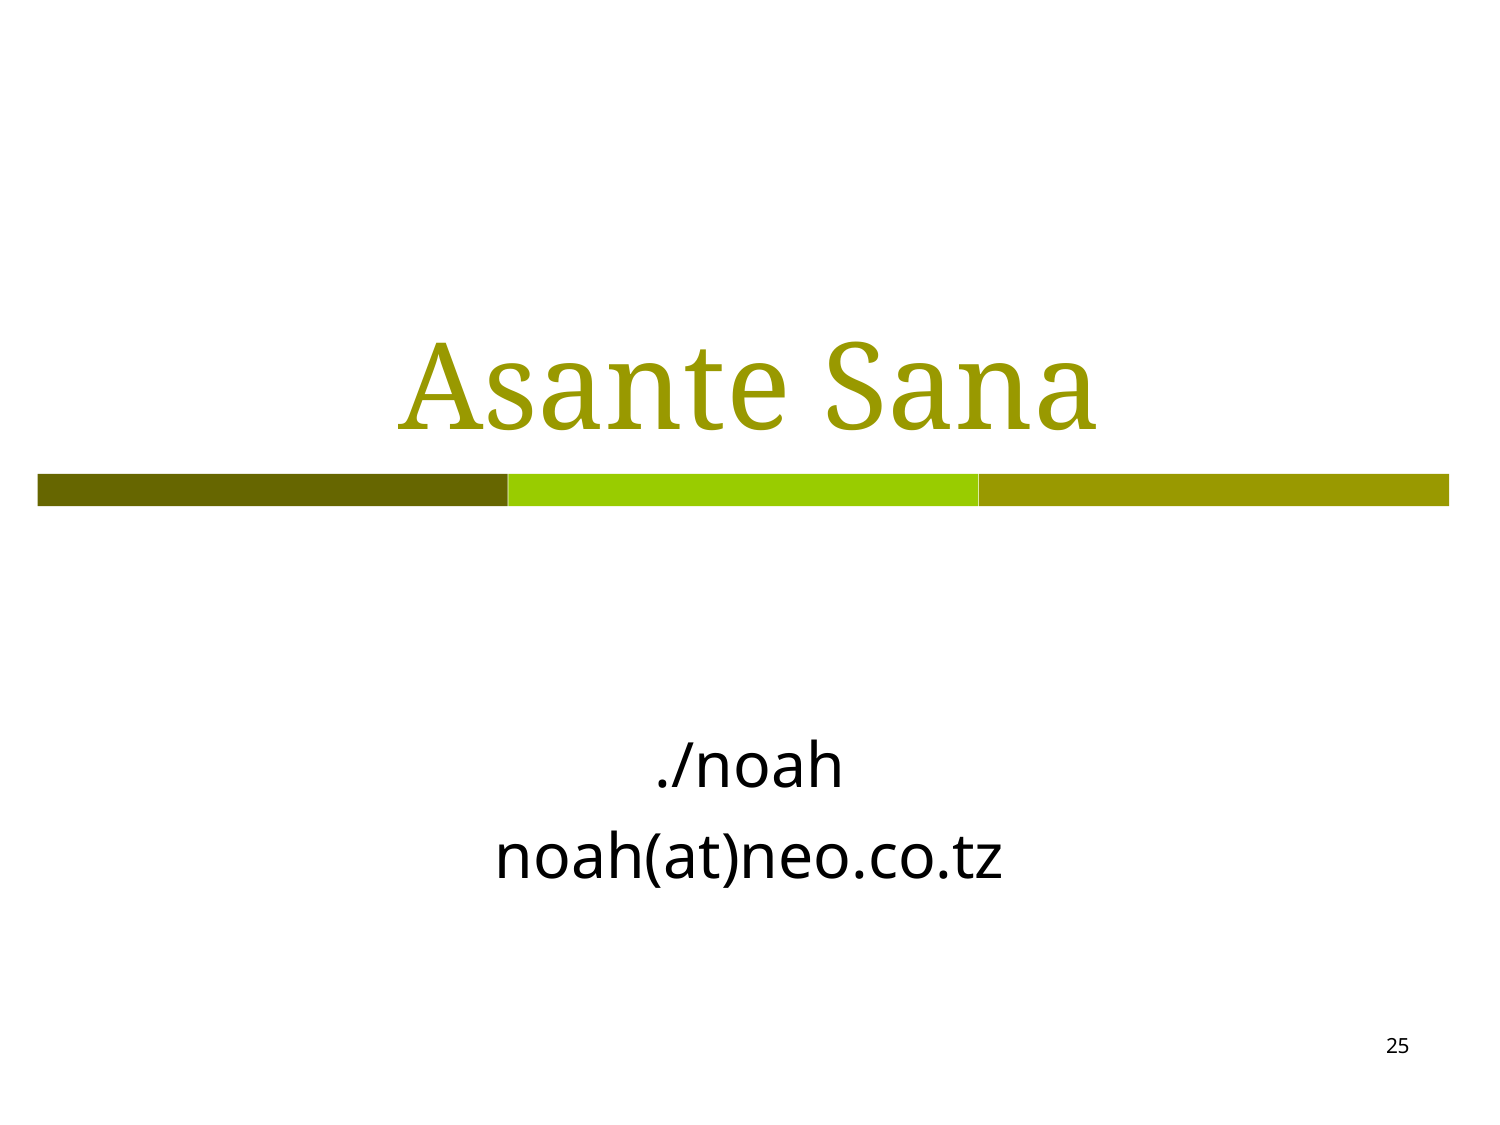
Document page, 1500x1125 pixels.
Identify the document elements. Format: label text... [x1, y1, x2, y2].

title Asante Sana [112, 112, 1388, 462]
text_box <number> [1074, 1025, 1425, 1100]
text_box ./noah noah(at)neo.co.tz [225, 536, 1276, 899]
